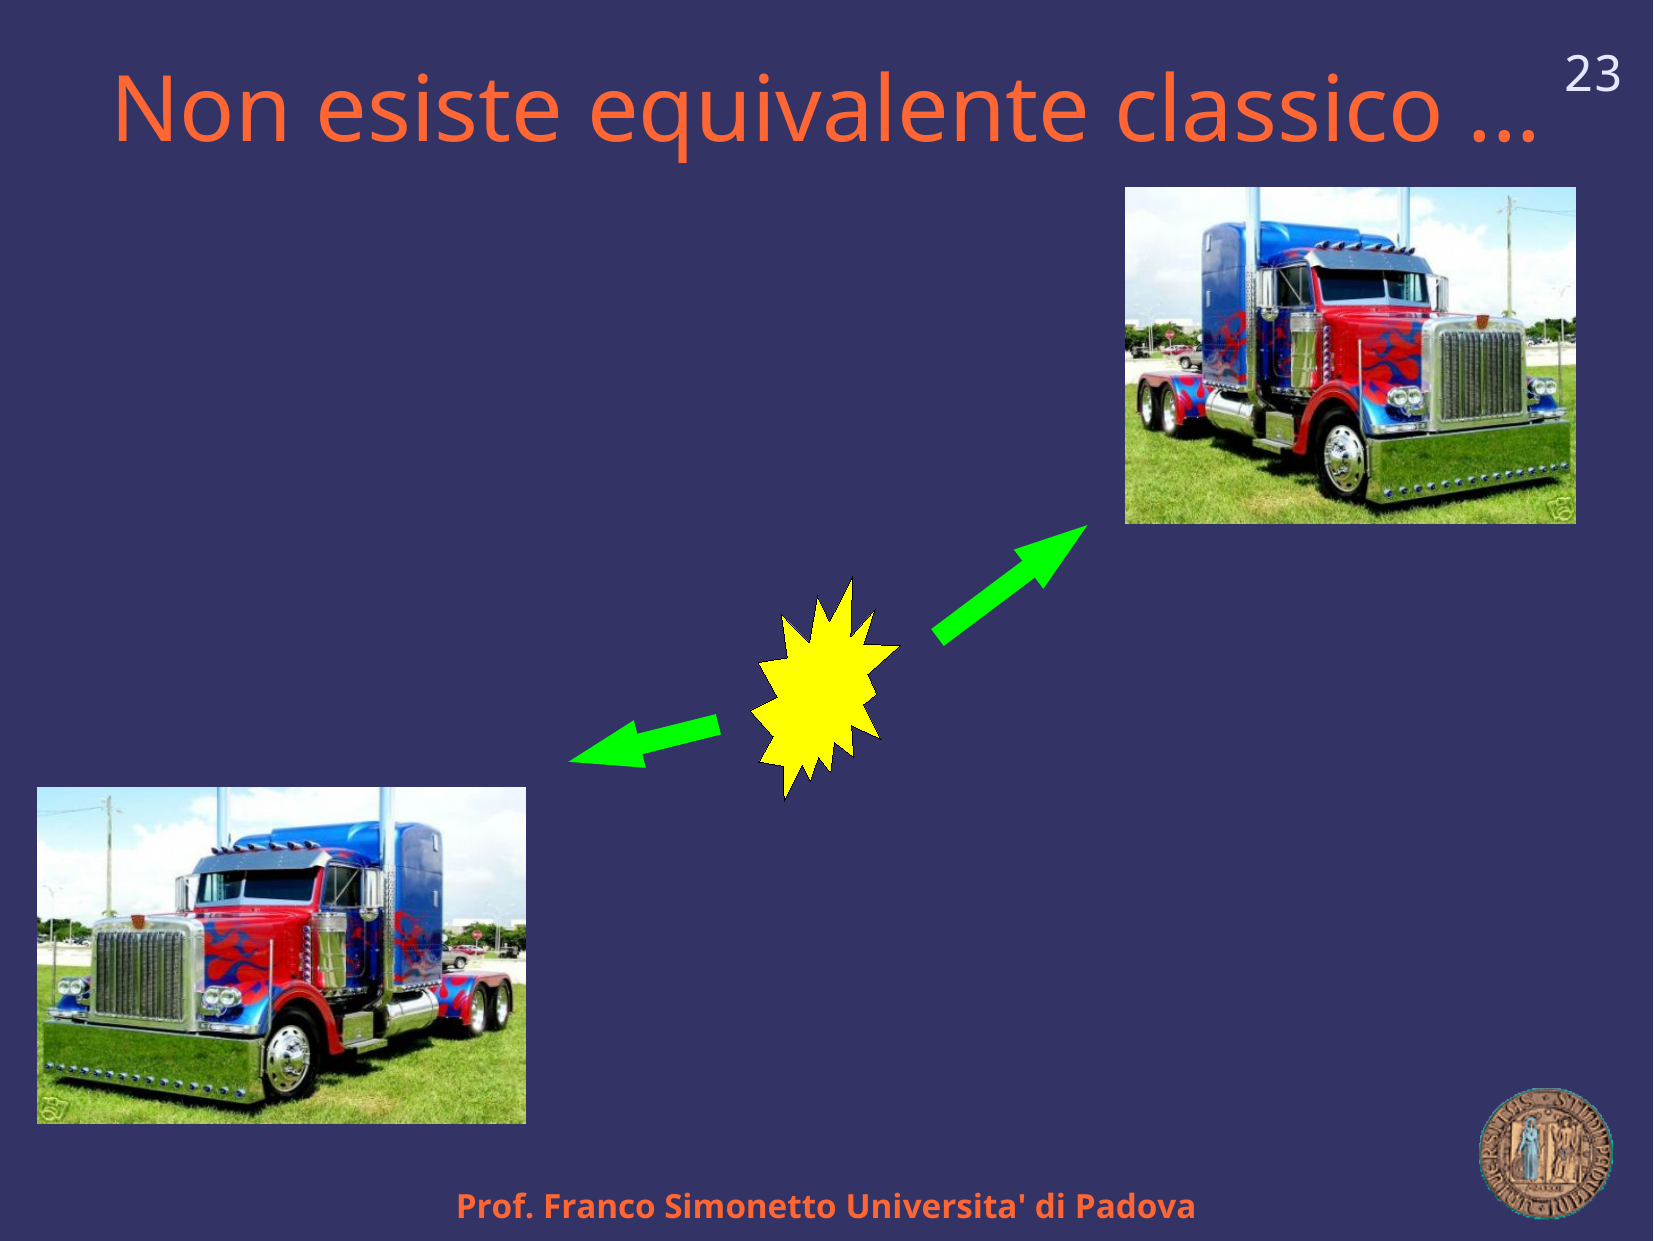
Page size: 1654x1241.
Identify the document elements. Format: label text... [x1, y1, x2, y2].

text_box [750, 576, 901, 802]
picture [37, 787, 526, 1124]
picture [1125, 187, 1576, 524]
title Non esiste equivalente classico ... [82, 55, 1571, 156]
picture [1479, 1087, 1613, 1221]
